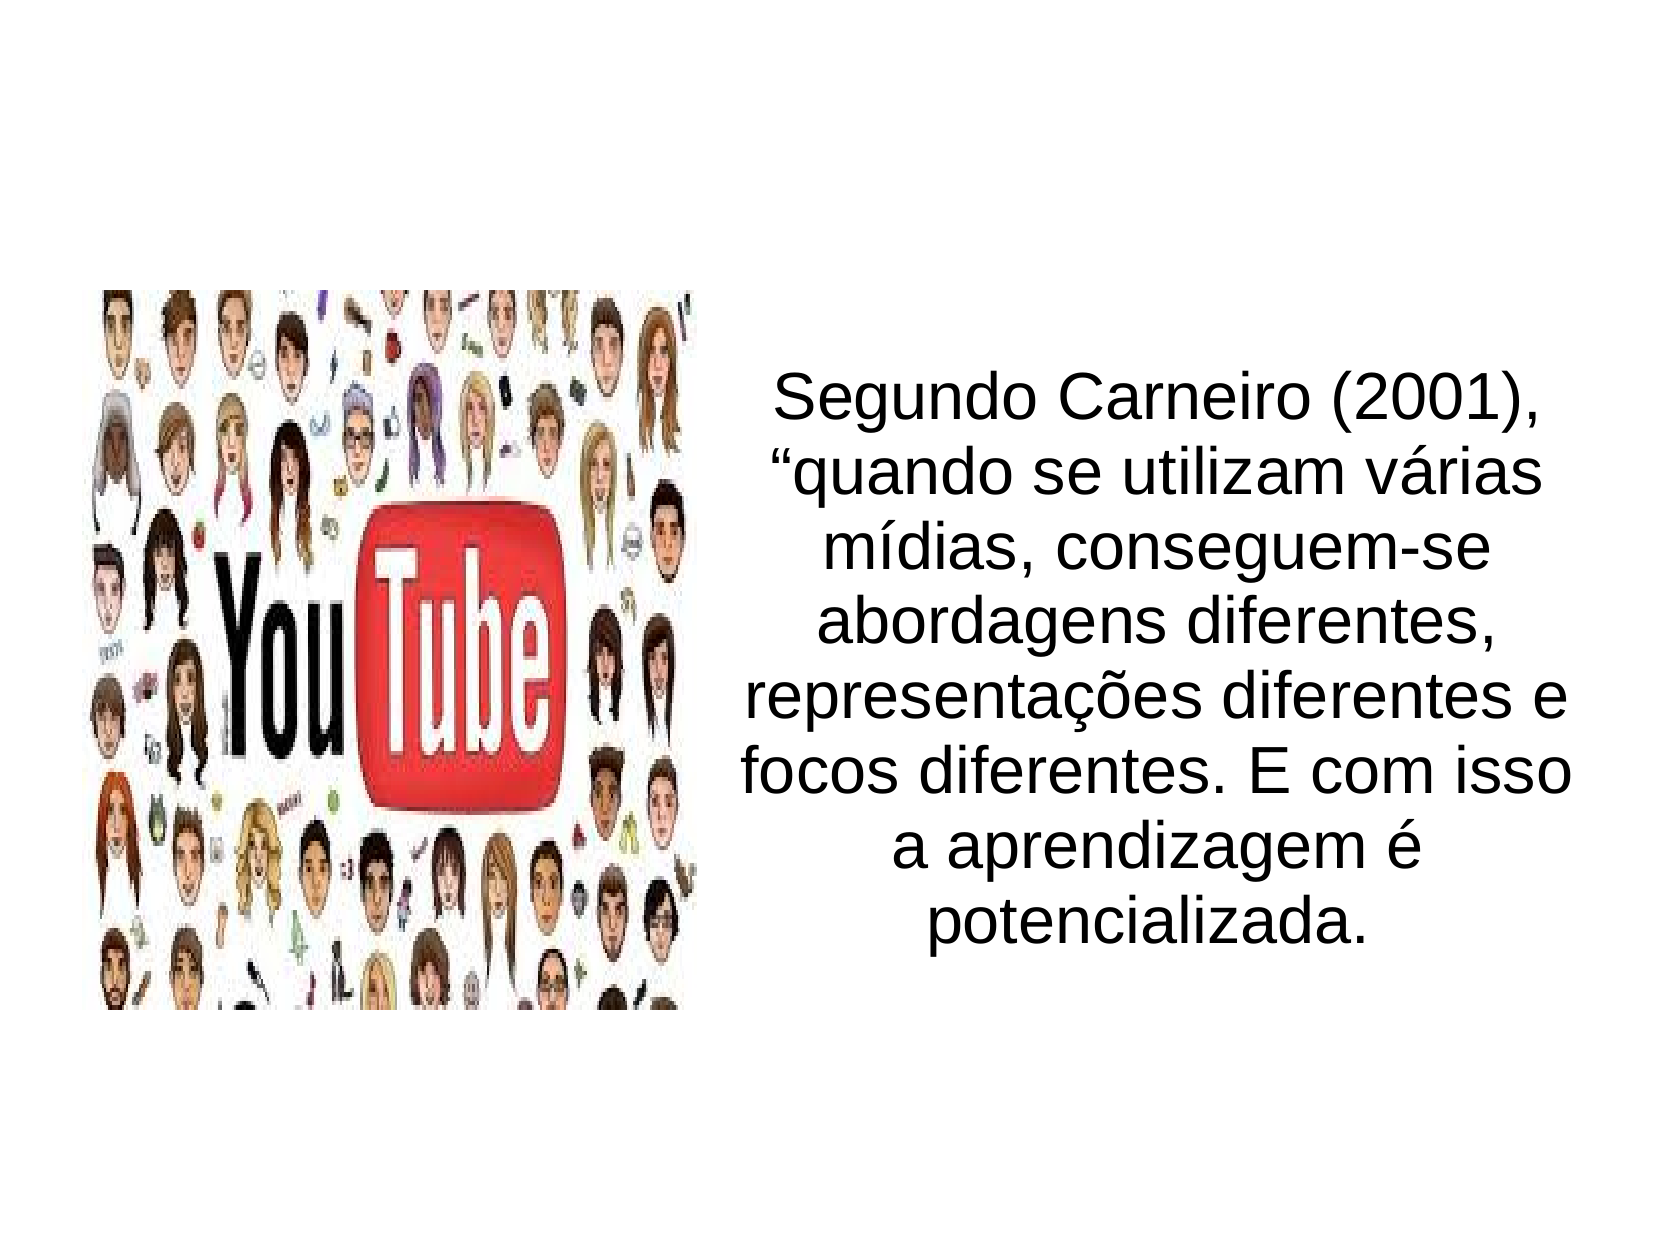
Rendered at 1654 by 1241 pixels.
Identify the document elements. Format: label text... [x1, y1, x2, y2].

picture [82, 290, 697, 1010]
title Segundo Carneiro (2001), “quando se utilizam várias mídias, conseguem-se abordagens diferentes, representações diferentes e focos diferentes. E com isso a aprendizagem é potencializada. [732, 300, 1583, 1016]
